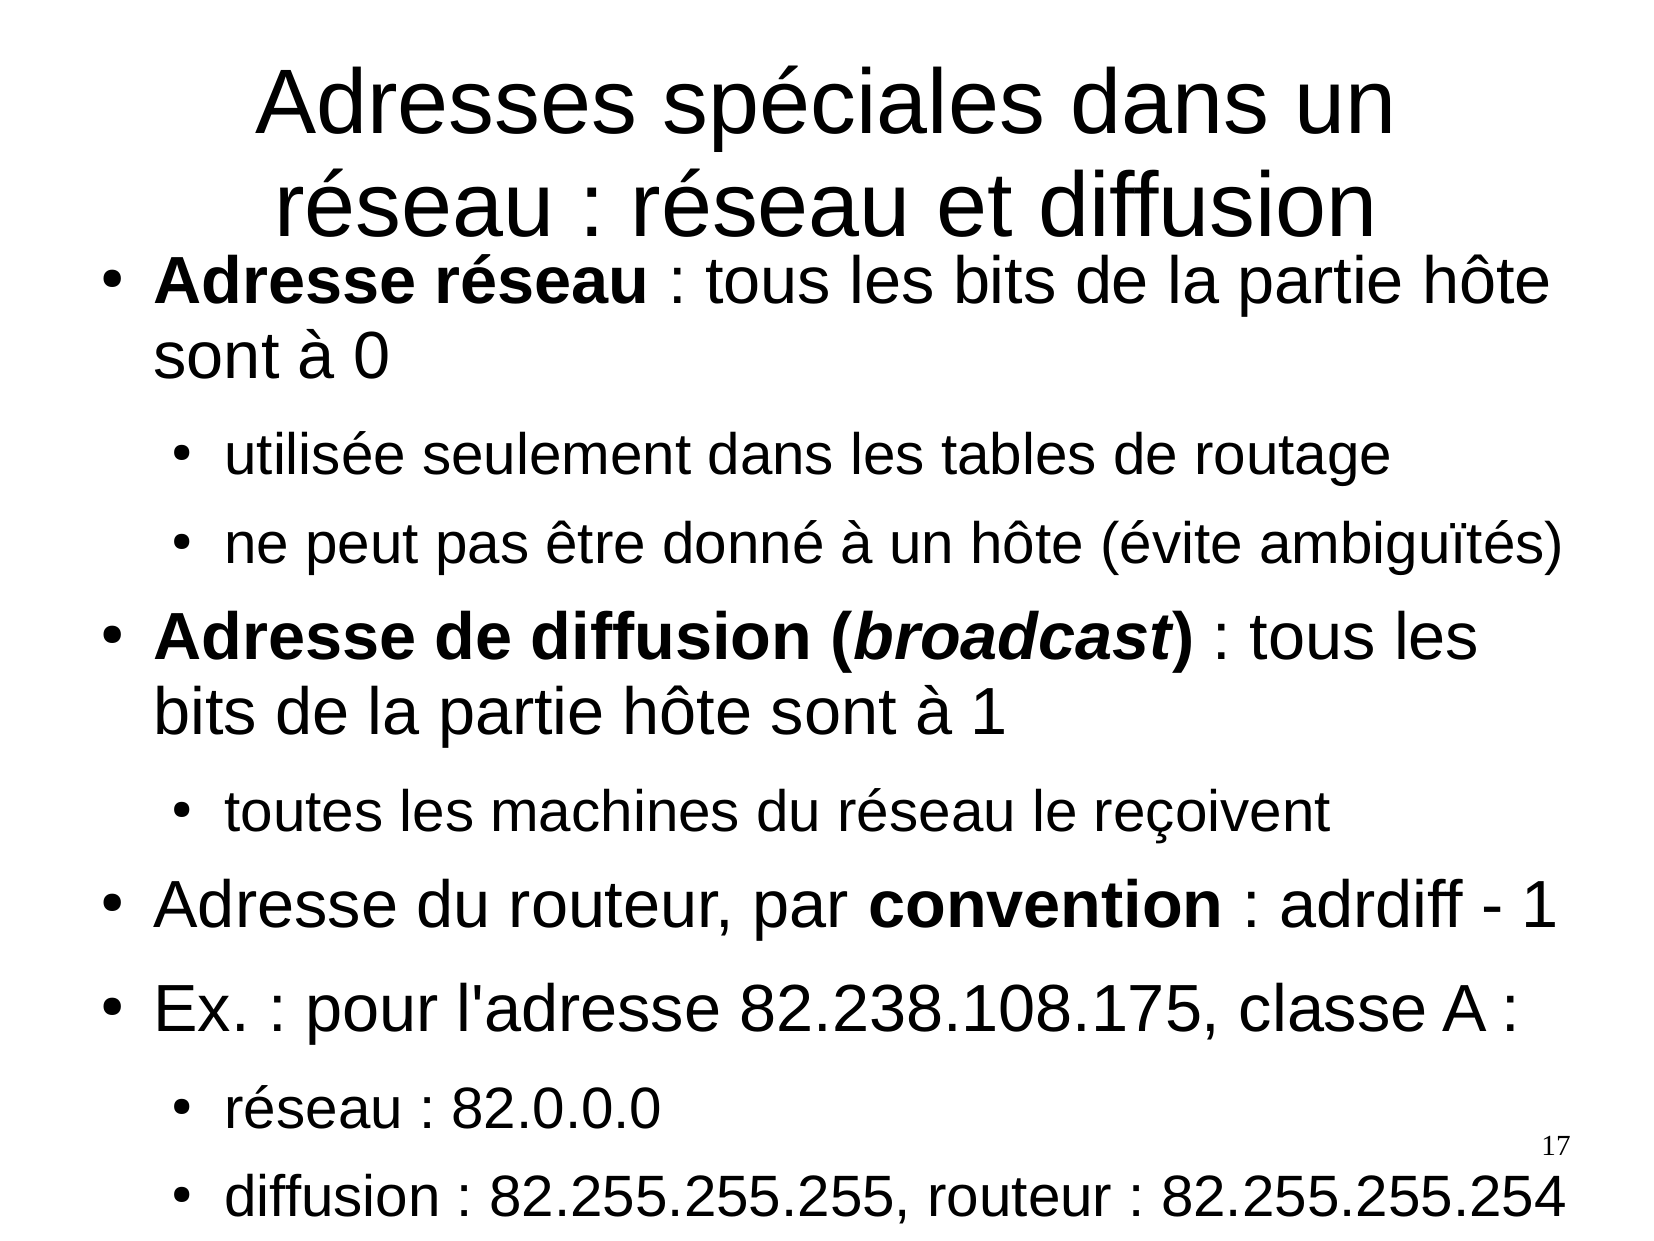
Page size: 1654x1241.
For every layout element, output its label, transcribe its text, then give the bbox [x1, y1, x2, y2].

list Adresse réseau : tous les bits de la partie hôte sont à 0 utilisée seulement dans les tables de routage ne peut pas être donné à un hôte (évite ambiguïtés) Adresse de diffusion (broadcast) : tous les bits de la partie hôte sont à 1 toutes les machines du réseau le reçoivent Adresse du routeur, par convention : adrdiff - 1 Ex. : pour l'adresse 82.238.108.175, classe A : réseau : 82.0.0.0 diffusion : 82.255.255.255, routeur : 82.255.255.254 [82, 242, 1571, 1230]
title Adresses spéciales dans un réseau : réseau et diffusion [82, 49, 1571, 242]
